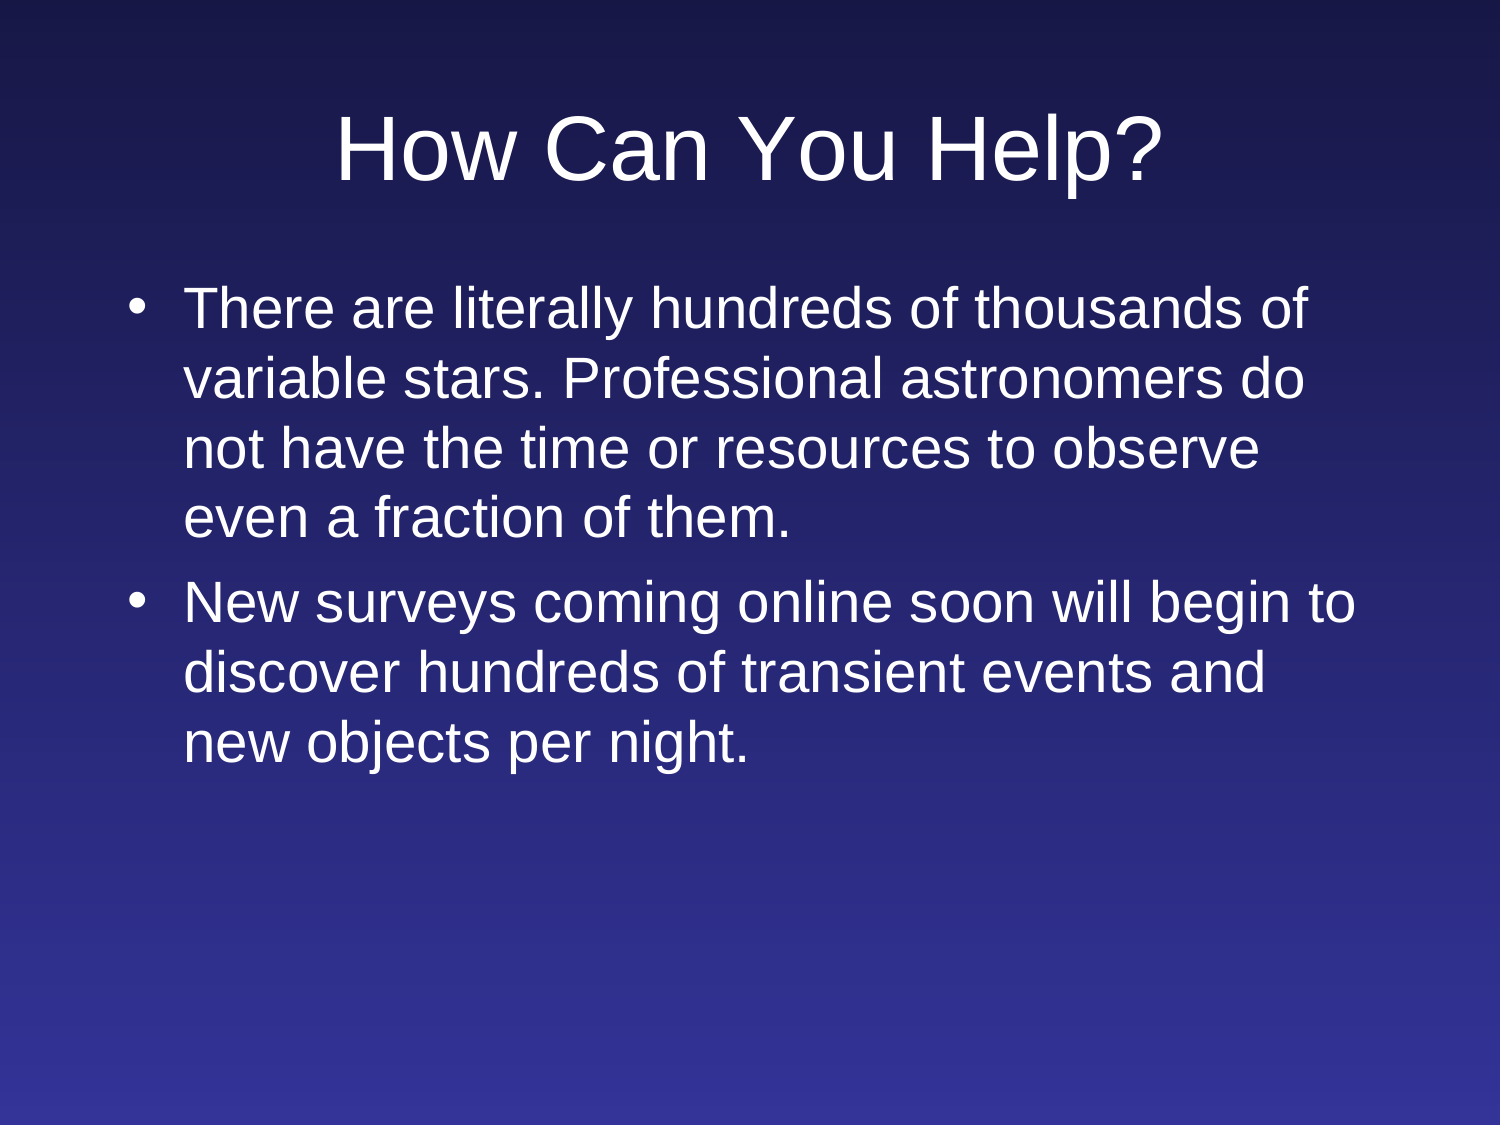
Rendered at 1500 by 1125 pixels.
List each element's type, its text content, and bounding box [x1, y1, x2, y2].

title How Can You Help? [112, 49, 1388, 238]
list There are literally hundreds of thousands of variable stars. Professional astronomers do not have the time or resources to observe even a fraction of them. New surveys coming online soon will begin to discover hundreds of transient events and new objects per night. [112, 262, 1388, 1063]
